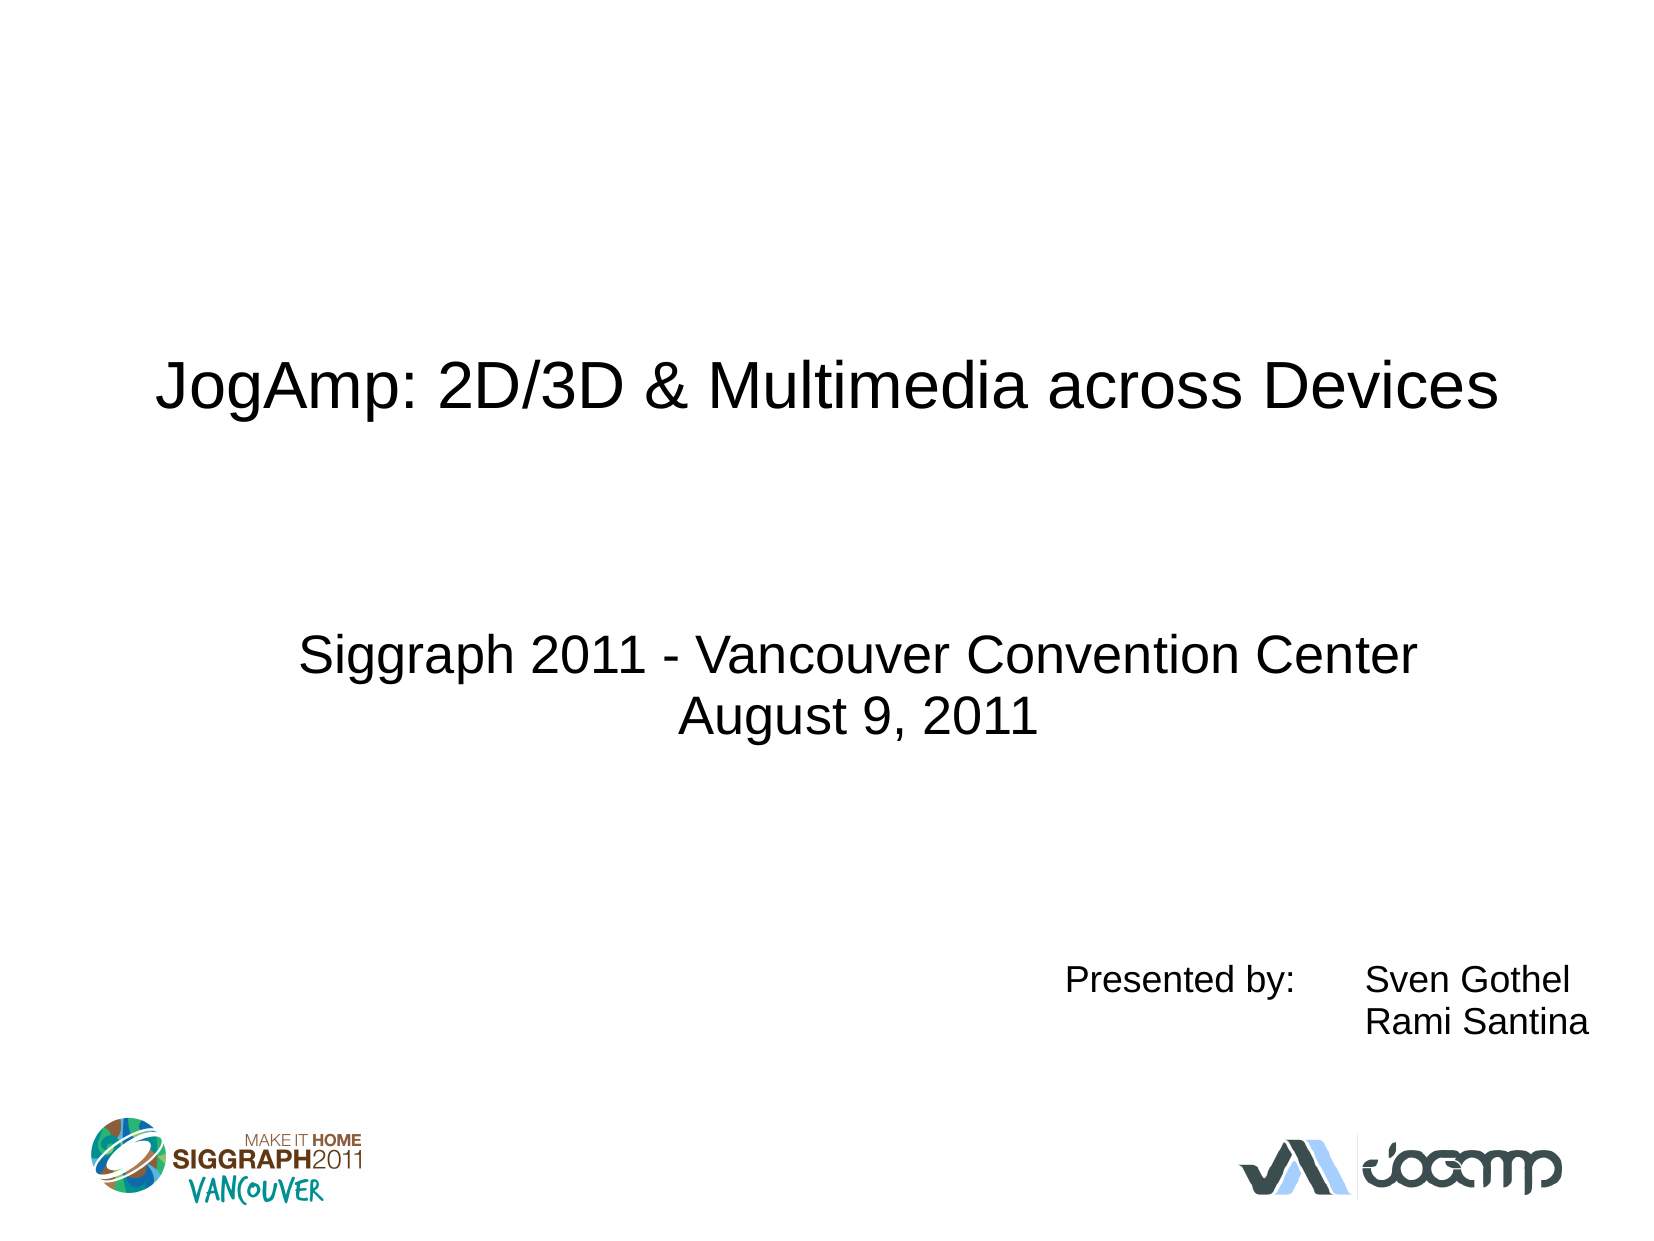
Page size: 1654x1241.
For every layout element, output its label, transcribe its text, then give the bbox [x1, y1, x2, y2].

subtitle JogAmp: 2D/3D & Multimedia across Devices [75, 300, 1582, 472]
picture [1237, 1134, 1562, 1200]
picture [80, 1106, 376, 1217]
text_box Presented by: Sven Gothel Rami Santina [1050, 951, 1613, 1051]
text_box Siggraph 2011 - Vancouver Convention Center August 9, 2011 [105, 600, 1613, 772]
